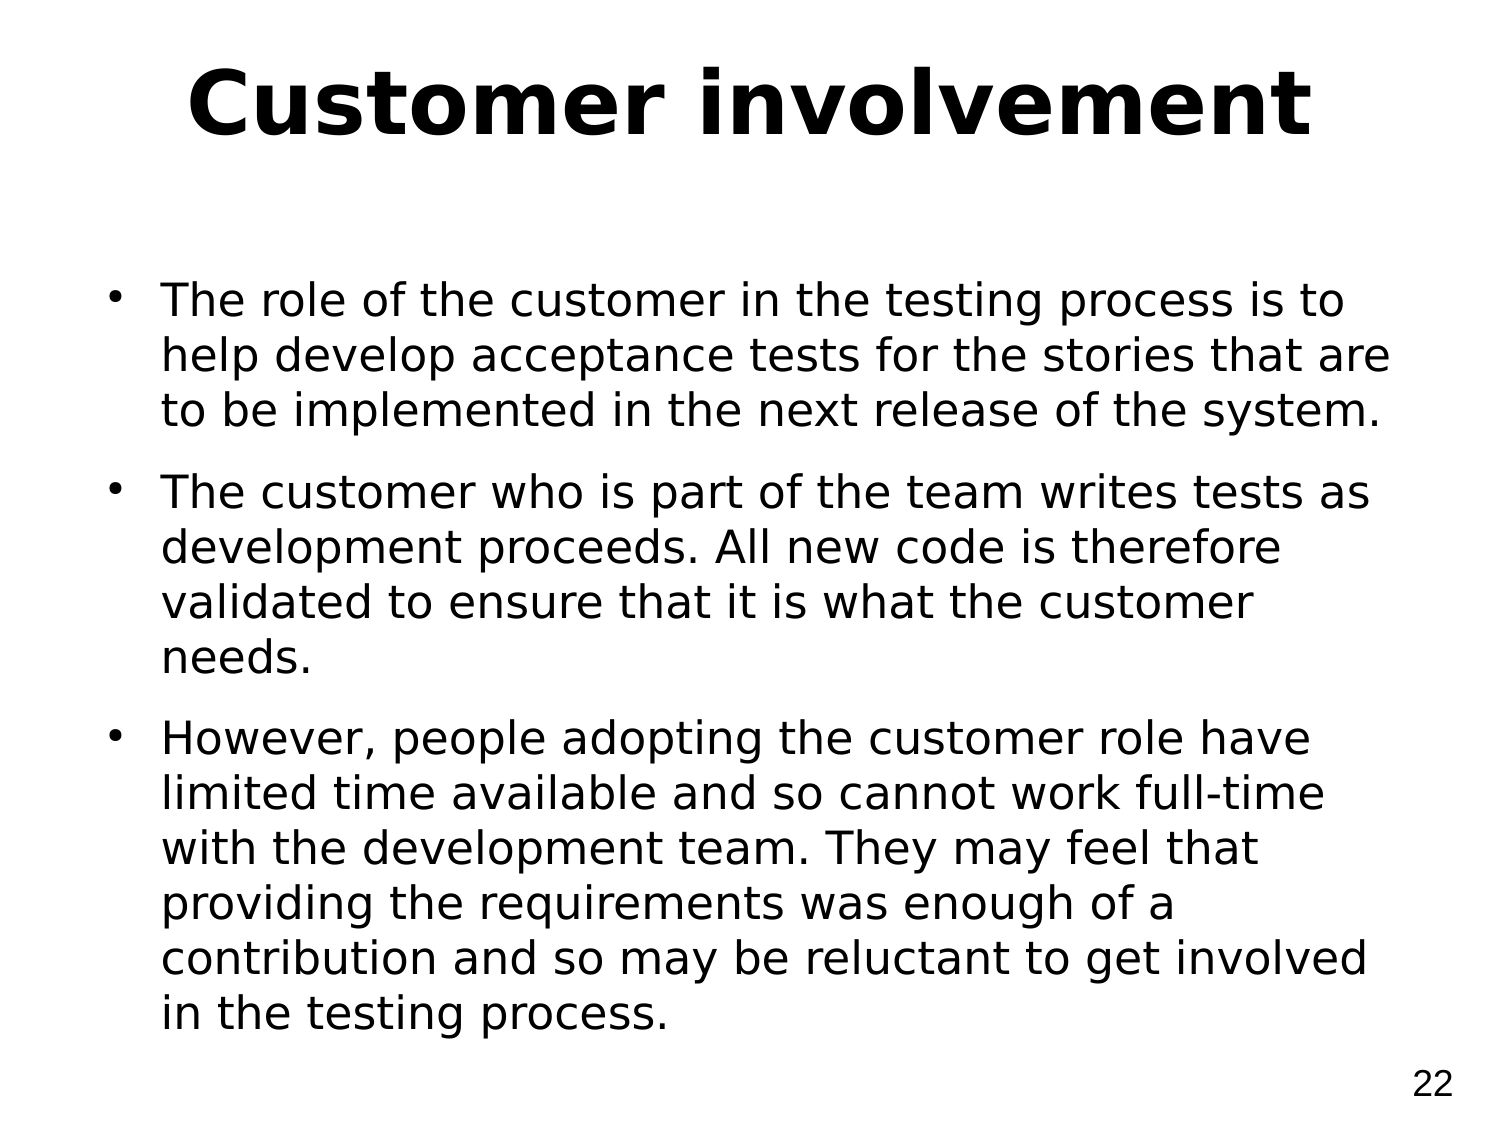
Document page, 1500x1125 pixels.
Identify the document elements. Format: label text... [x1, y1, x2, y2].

list The role of the customer in the testing process is to help develop acceptance tests for the stories that are to be implemented in the next release of the system. The customer who is part of the team writes tests as development proceeds. All new code is therefore validated to ensure that it is what the customer needs. However, people adopting the customer role have limited time available and so cannot work full-time with the development team. They may feel that providing the requirements was enough of a contribution and so may be reluctant to get involved in the testing process. [75, 263, 1425, 1063]
title Customer involvement [75, 33, 1425, 166]
